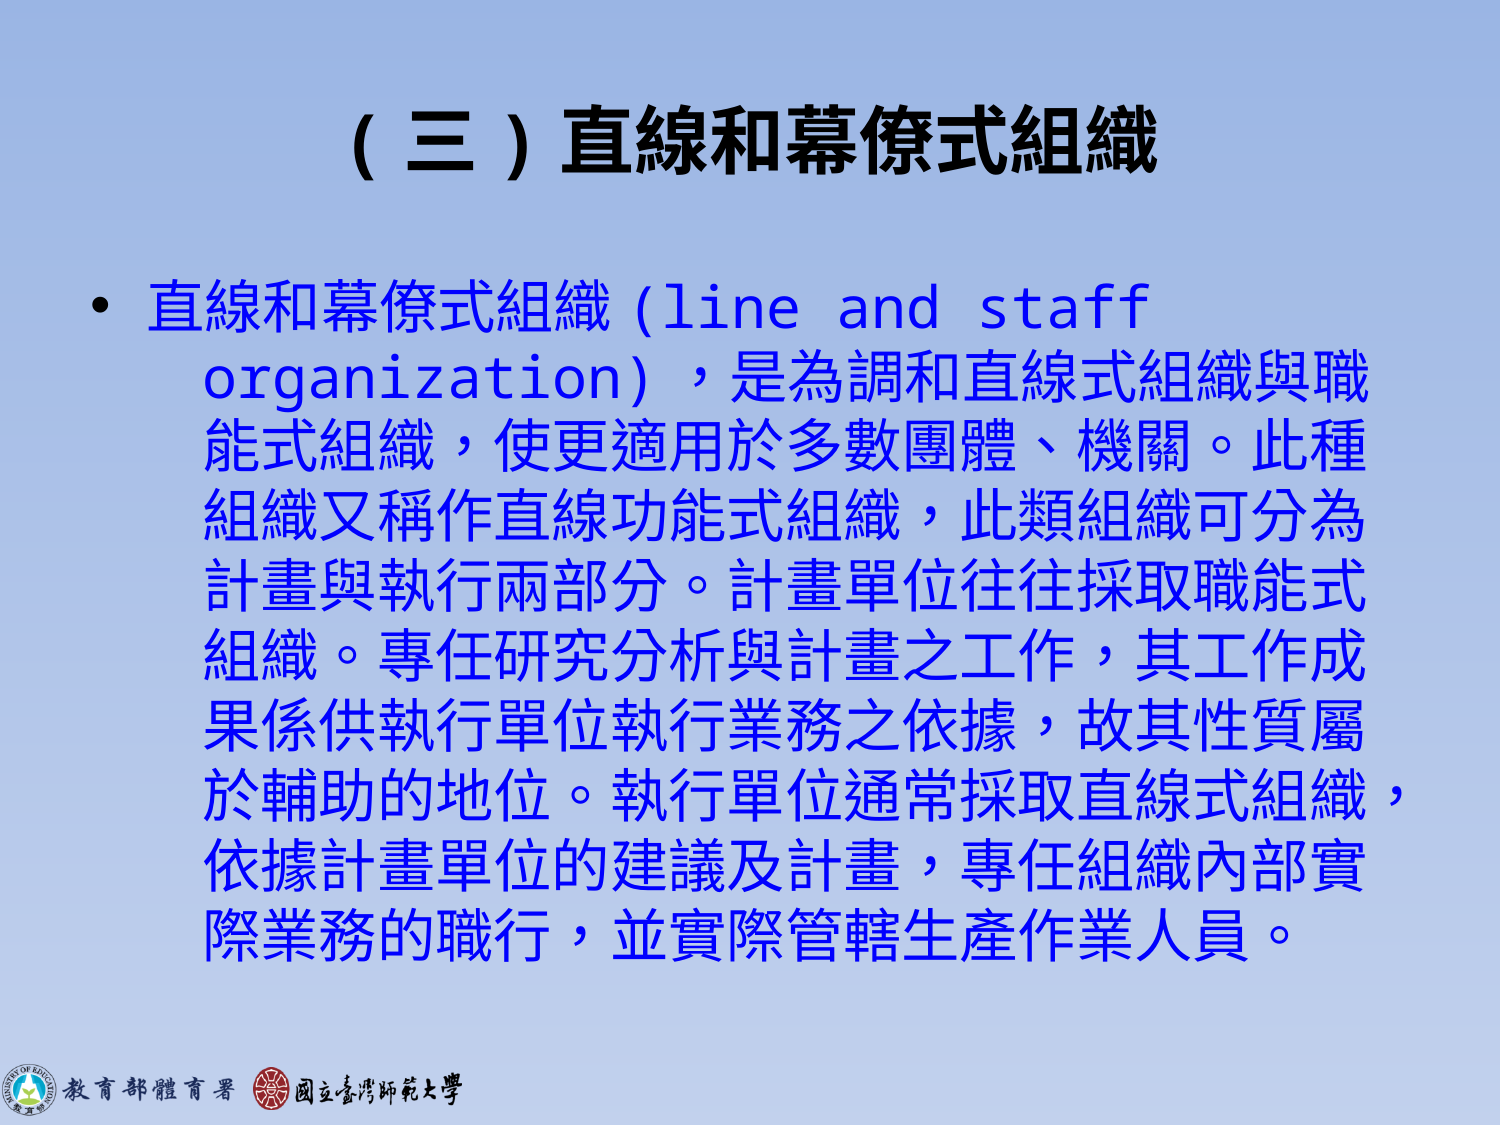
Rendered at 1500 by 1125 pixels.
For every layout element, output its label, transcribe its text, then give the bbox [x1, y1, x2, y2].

list 直線和幕僚式組織(line and staff organization)，是為調和直線式組織與職能式組織，使更適用於多數團體、機關。此種組織又稱作直線功能式組織，此類組織可分為計畫與執行兩部分。計畫單位往往採取職能式組織。專任研究分析與計畫之工作，其工作成果係供執行單位執行業務之依據，故其性質屬於輔助的地位。執行單位通常採取直線式組織，依據計畫單位的建議及計畫，專任組織內部實際業務的職行，並實際管轄生產作業人員。 [75, 262, 1426, 1005]
title (三)直線和幕僚式組織 [75, 45, 1426, 233]
